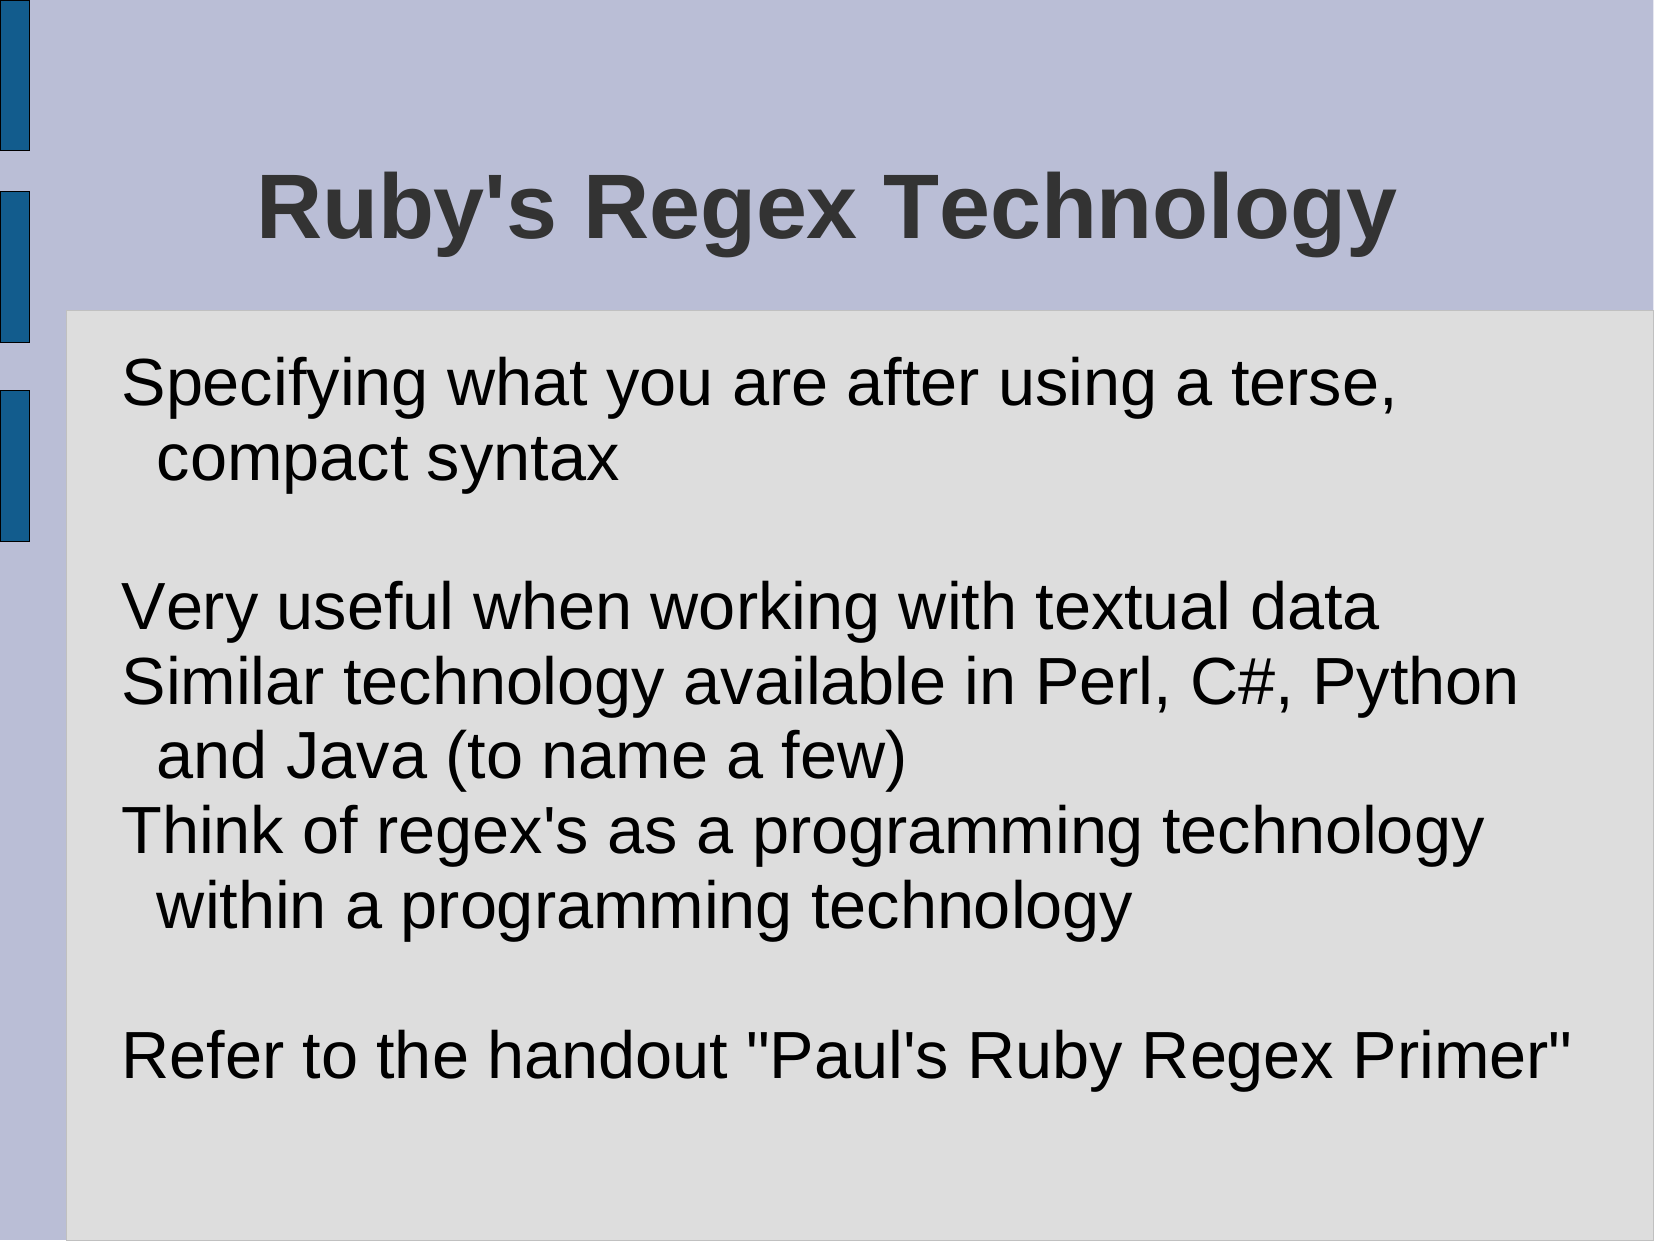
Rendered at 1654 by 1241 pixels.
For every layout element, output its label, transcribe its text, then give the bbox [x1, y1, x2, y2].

title Ruby's Regex Technology [121, 102, 1534, 311]
list Specifying what you are after using a terse, compact syntax Very useful when working with textual data Similar technology available in Perl, C#, Python and Java (to name a few) Think of regex's as a programming technology within a programming technology Refer to the handout "Paul's Ruby Regex Primer" [121, 344, 1619, 1176]
